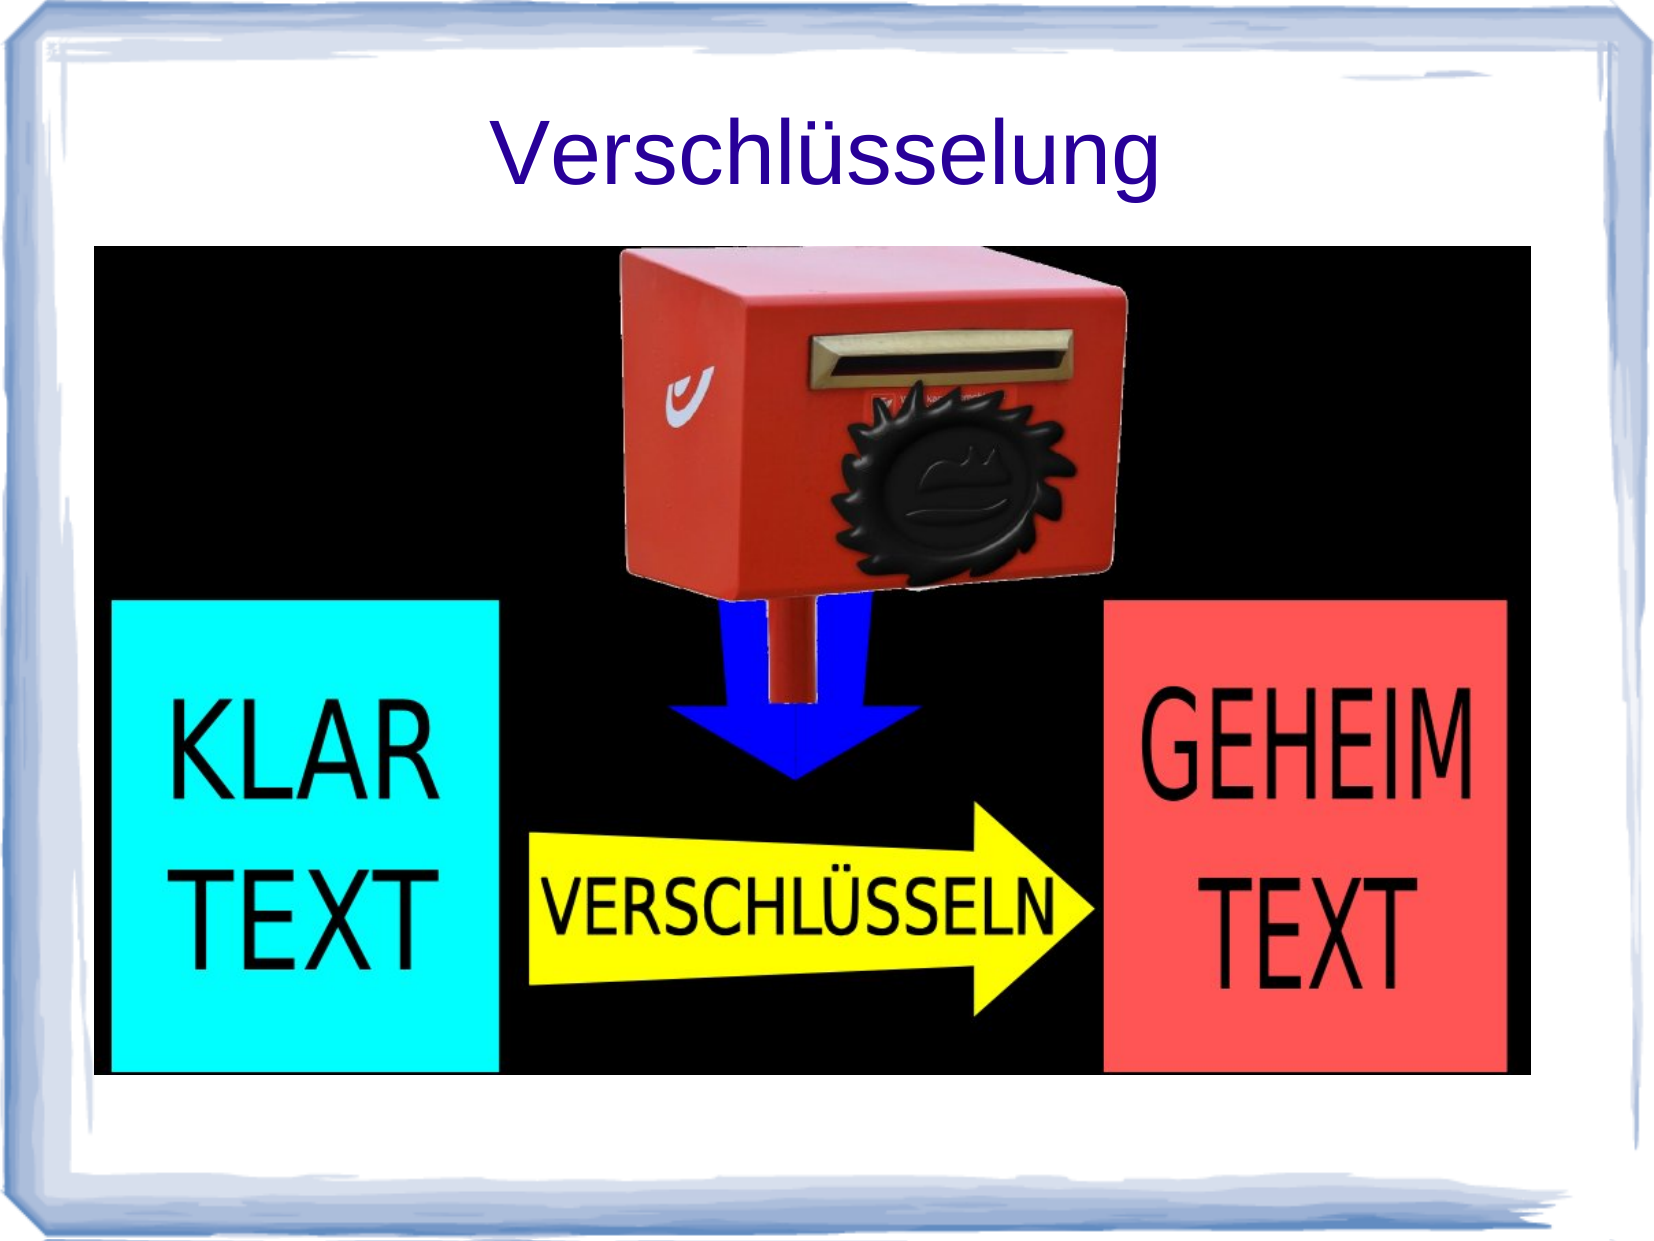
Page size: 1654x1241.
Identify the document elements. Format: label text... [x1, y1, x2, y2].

title Verschlüsselung [82, 49, 1571, 257]
picture [0, 0, 1654, 1241]
